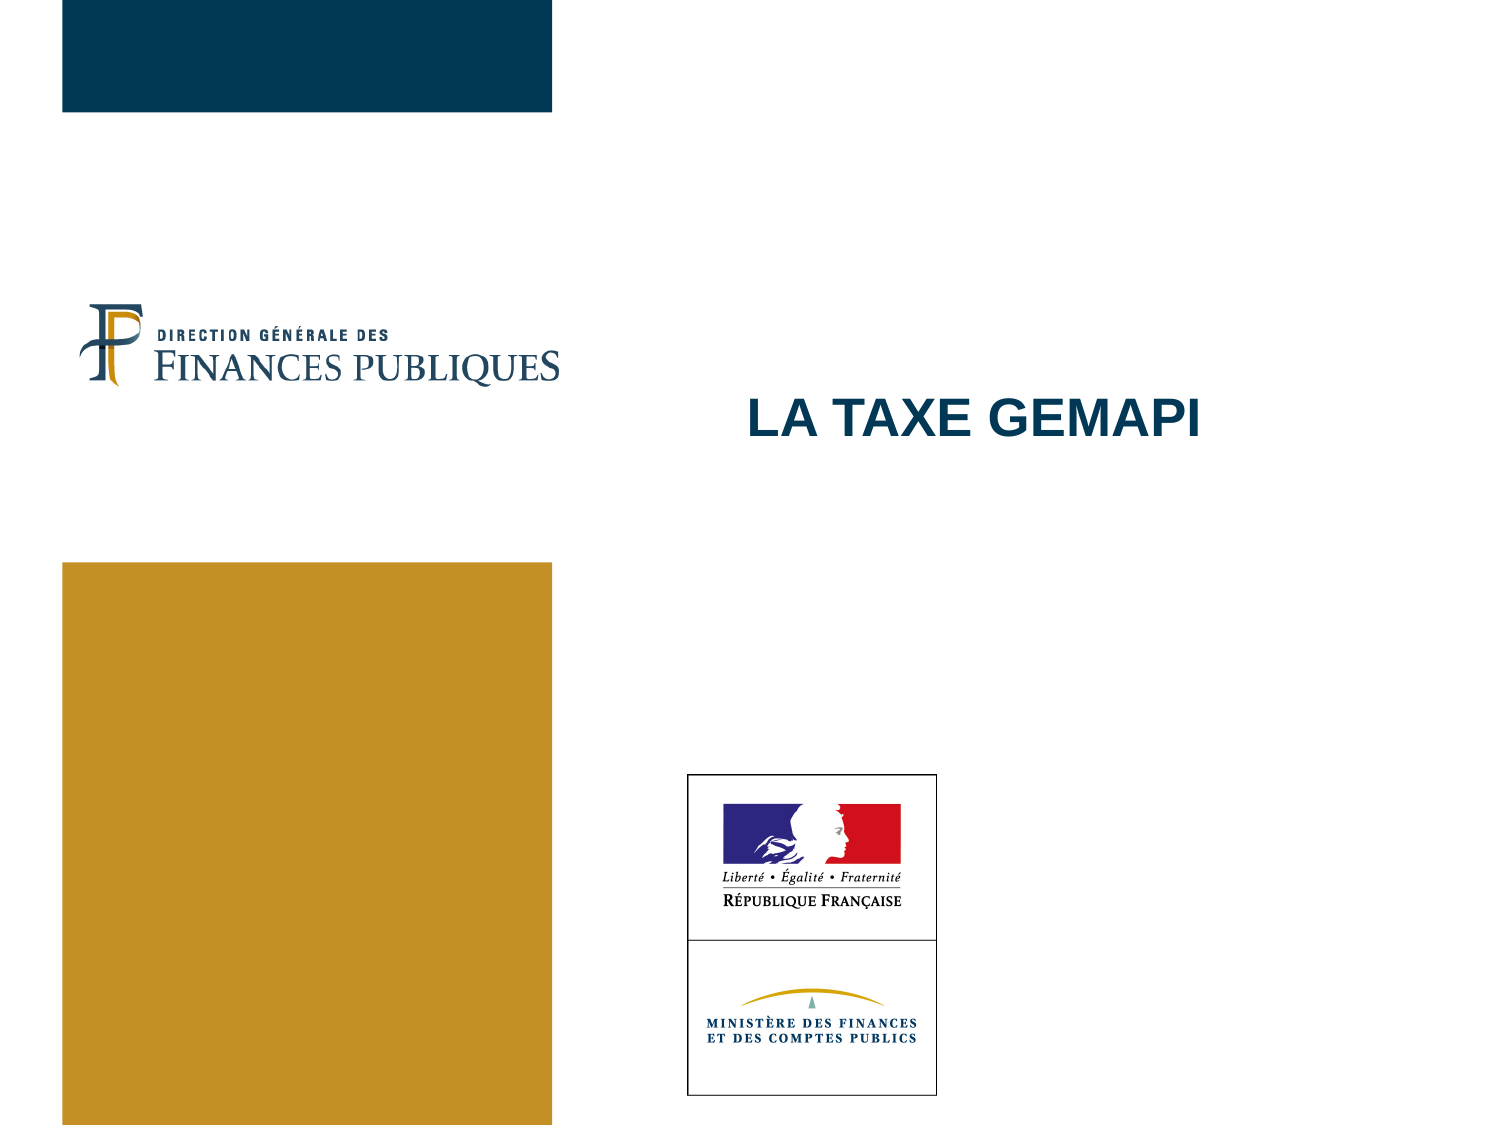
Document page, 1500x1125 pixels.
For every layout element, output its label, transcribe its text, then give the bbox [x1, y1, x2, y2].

picture [687, 945, 937, 1096]
title LA TAXE GEMAPI [531, 381, 1418, 945]
picture [50, 274, 588, 416]
